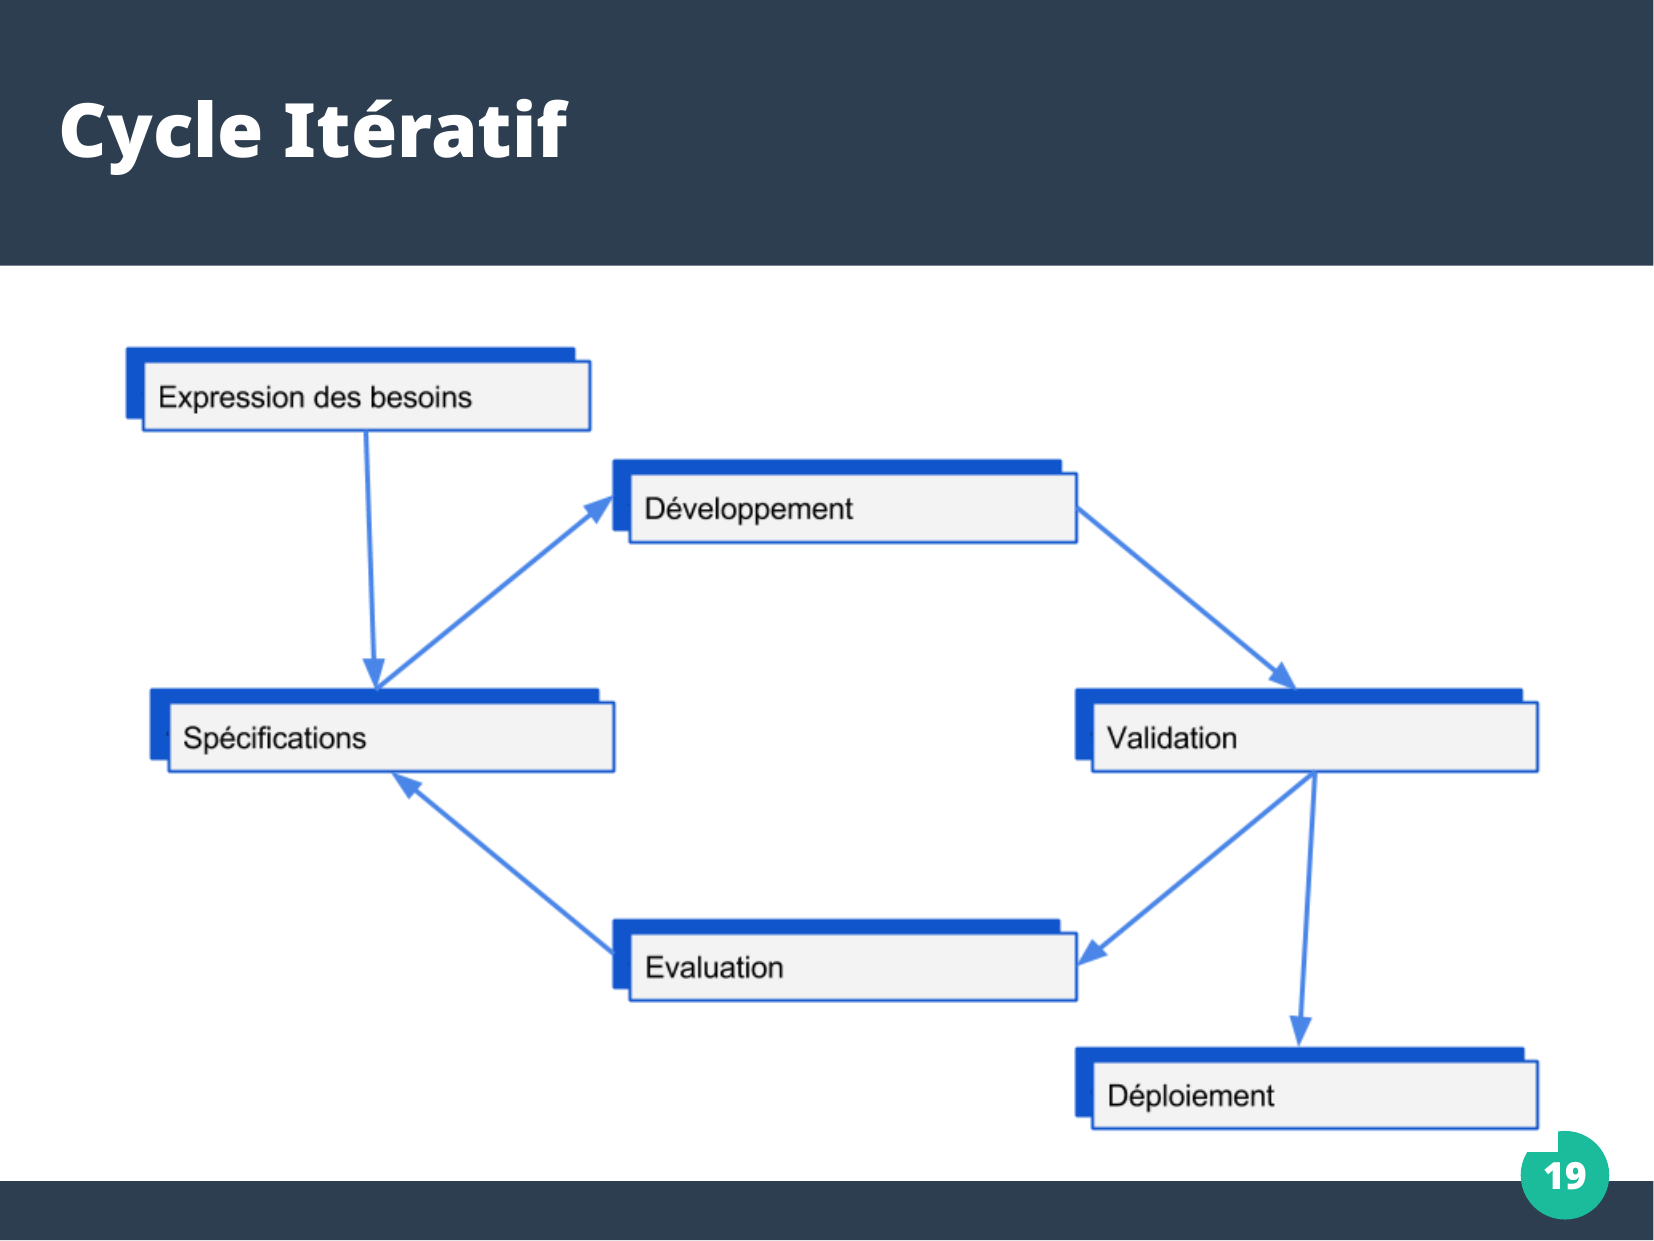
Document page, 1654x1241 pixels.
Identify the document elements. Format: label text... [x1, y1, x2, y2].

picture [95, 324, 1558, 1152]
title Cycle Itératif [59, 49, 1595, 207]
